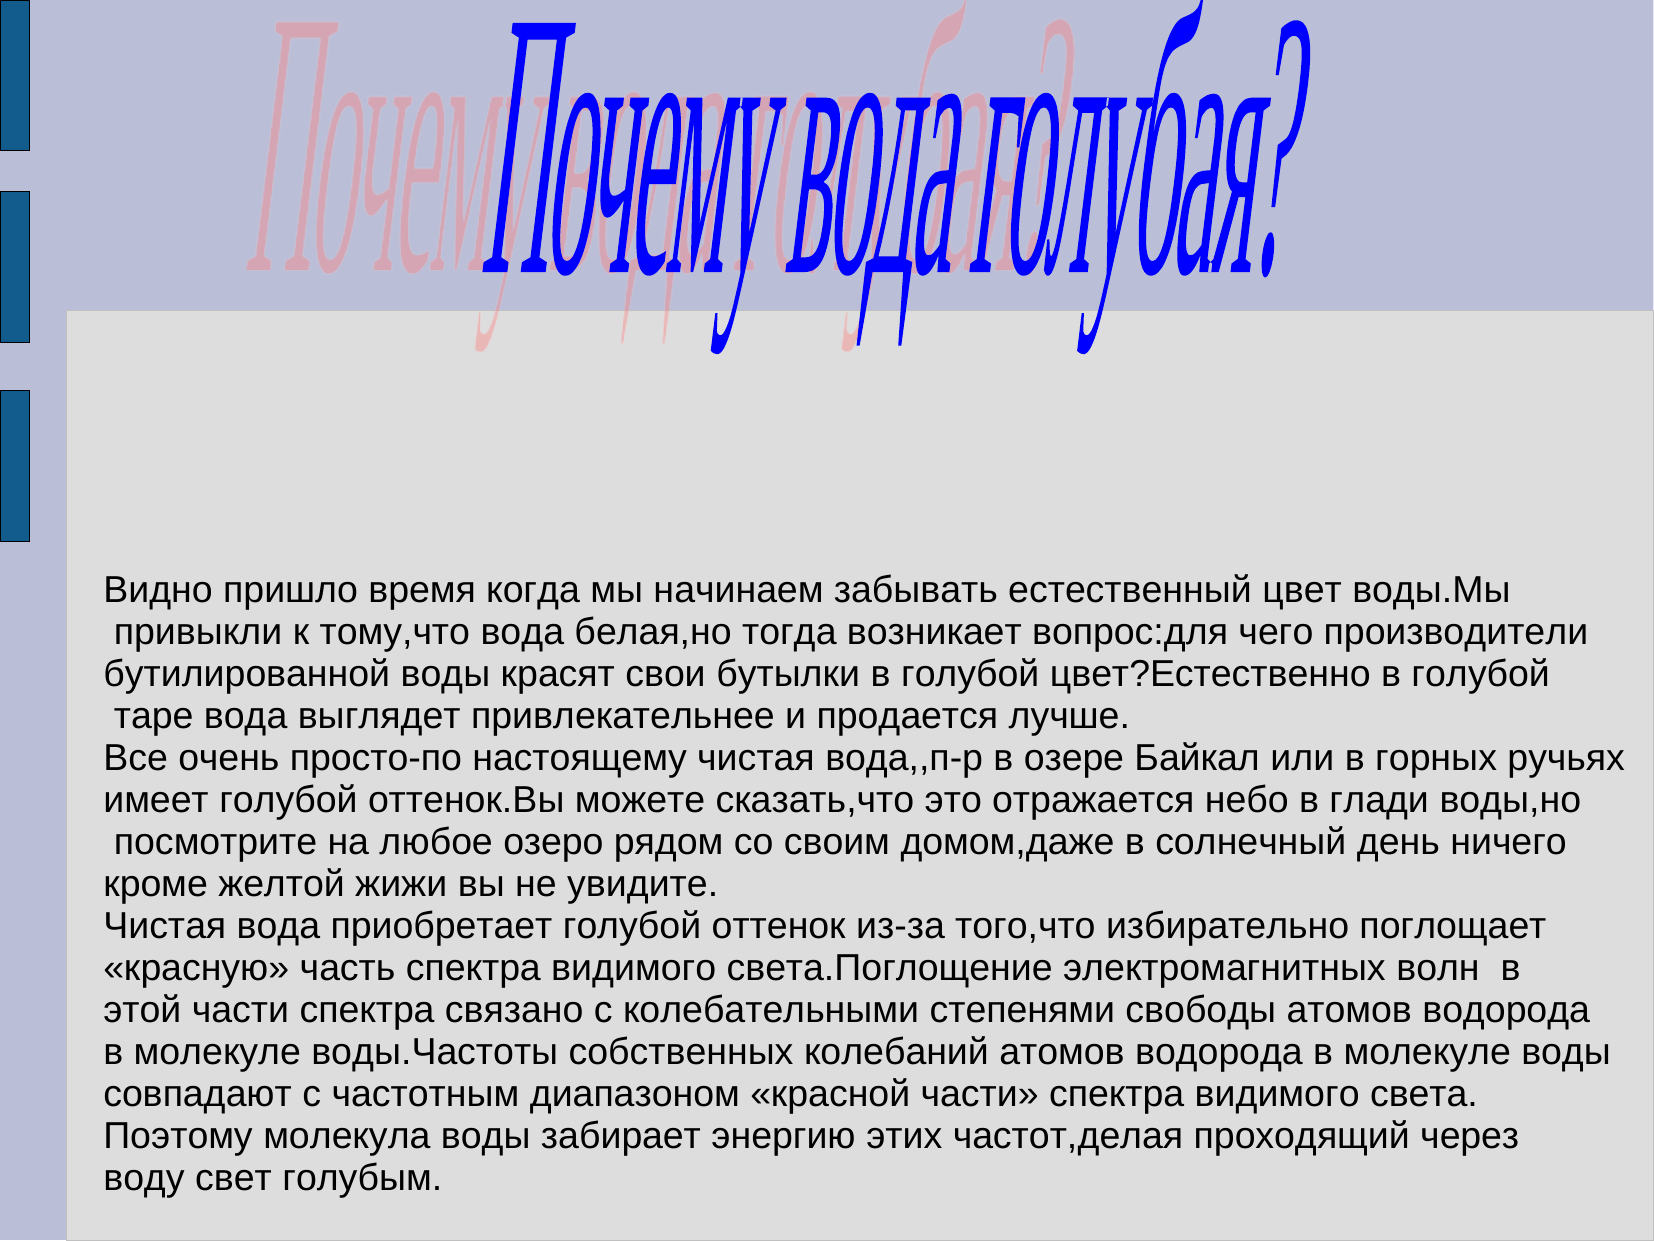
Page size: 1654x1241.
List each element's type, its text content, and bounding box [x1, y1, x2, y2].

text_box Почему вода голубая? [665, 97, 787, 295]
text_box Почему вода голубая? [862, 97, 931, 295]
text_box Почему вода голубая? [915, 93, 962, 276]
text_box Почему вода голубая? [969, 0, 1204, 295]
text_box Почему вода голубая? [482, 22, 576, 273]
text_box Почему вода голубая? [552, 92, 601, 276]
text_box Видно пришло время когда мы начинаем забывать естественный цвет воды.Мы привыкли к тому,что вода белая,но тогда возникает вопрос:для чего производители бутилированной воды красят свои бутылки в голубой цвет?Естественно в голубой таре вода выглядет привлекательнее и продается лучше. Все очень просто-по настоящему чистая вода,,п-р в озере Байкал или в горных ручьях имеет голубой оттенок.Вы можете сказать,что это отражается небо в глади воды,но посмотрите на любое озеро рядом со своим домом,даже в солнечный день ничего кроме желтой жижи вы не увидите. Чистая вода приобретает голубой оттенок из-за того,что избирательно поглощает «красную» часть спектра видимого света.Поглощение электромагнитных волн в этой части спектра связано с колебательными степенями свободы атомов водорода в молекуле воды.Частоты собственных колебаний атомов водорода в молекуле воды совпадают с частотным диапазоном «красной части» спектра видимого света. Поэтому молекула воды забирает энергию этих частот,делая проходящий через воду свет голубым. [88, 561, 1640, 1207]
text_box Почему вода голубая? [1261, 232, 1275, 278]
text_box Почему вода голубая? [785, 97, 841, 273]
text_box Почему вода голубая? [636, 92, 681, 276]
text_box Почему вода голубая? [834, 92, 883, 276]
text_box Почему вода голубая? [600, 97, 650, 273]
text_box Почему вода голубая? [1271, 20, 1311, 208]
text_box Почему вода голубая? [1177, 93, 1272, 276]
picture [354, 295, 1340, 561]
